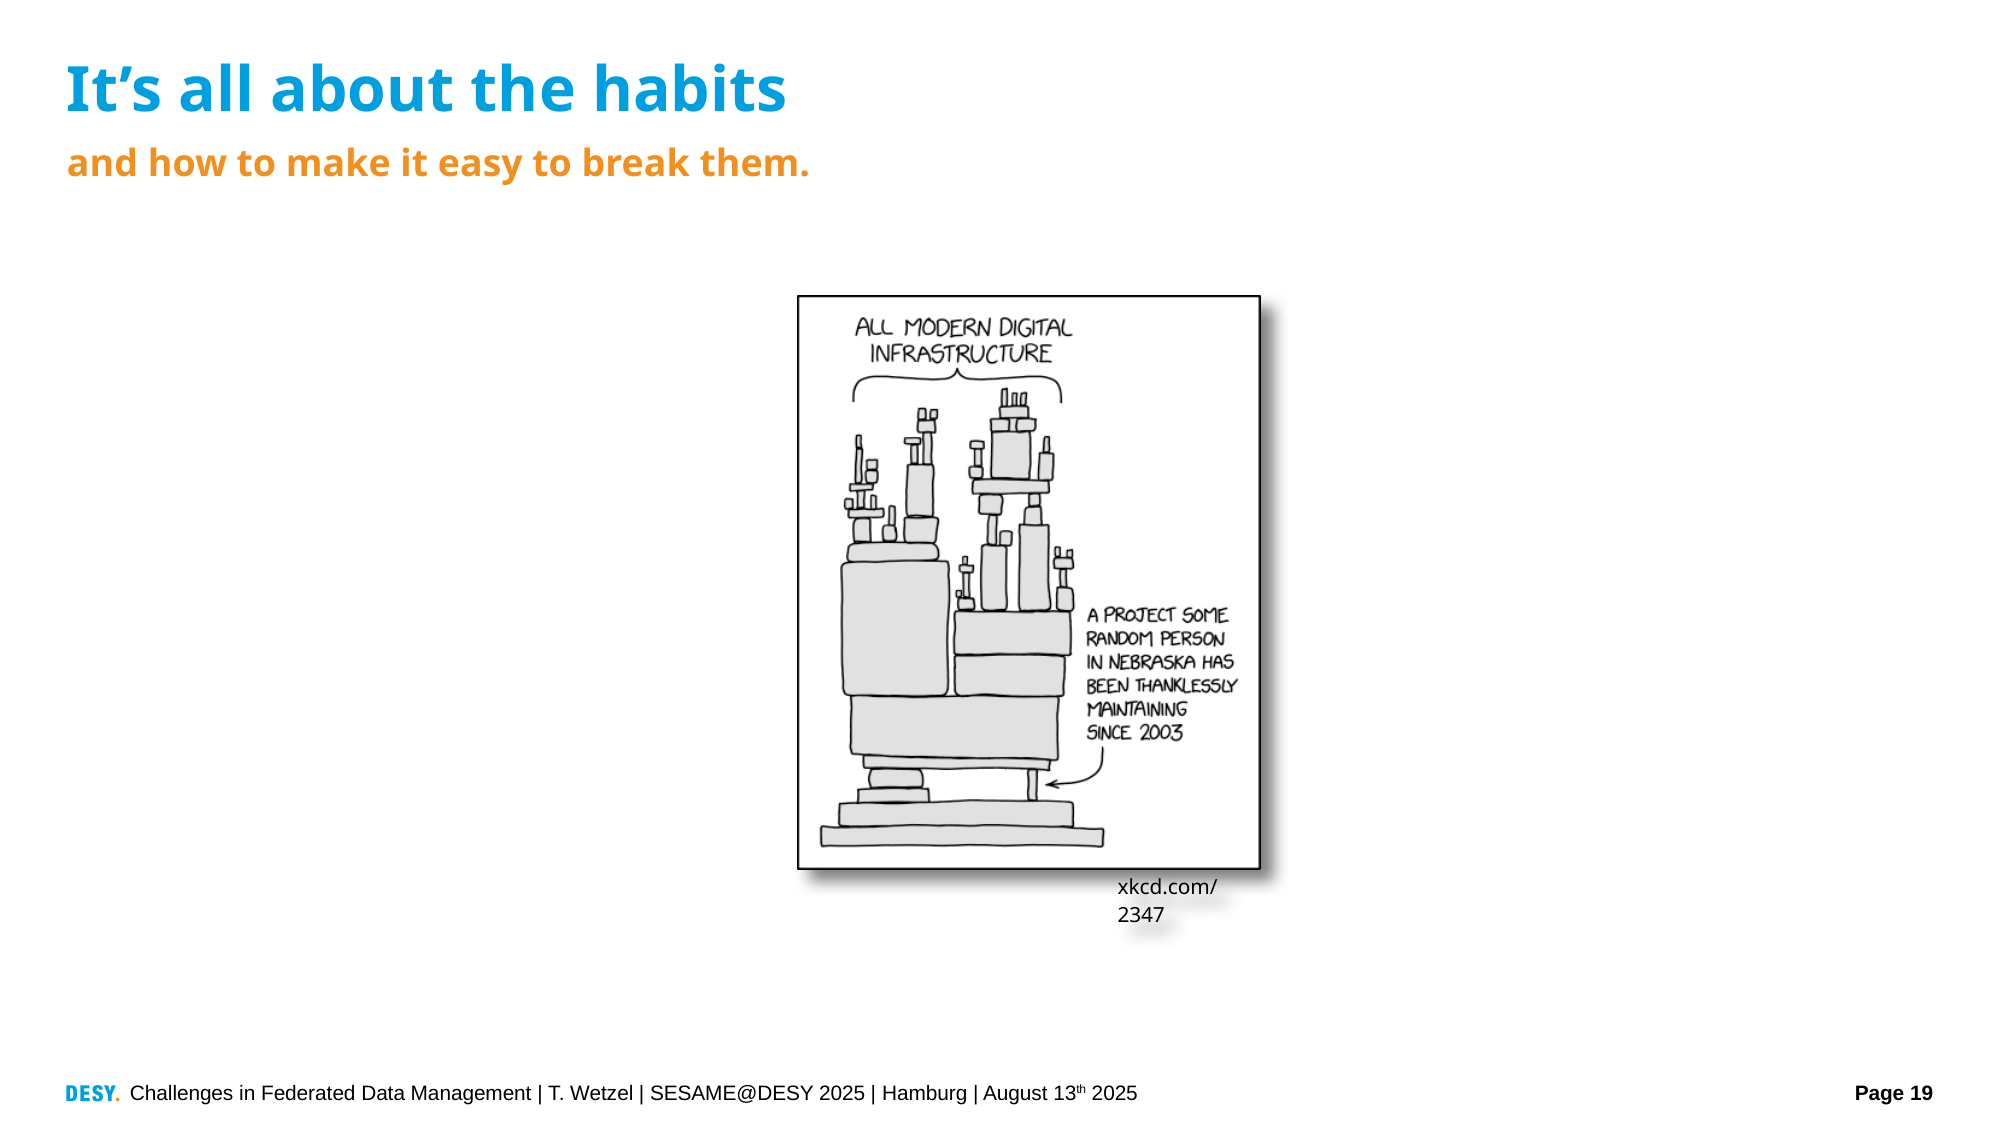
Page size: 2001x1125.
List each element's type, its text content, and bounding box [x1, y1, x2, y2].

title It’s all about the habits [66, 57, 1933, 132]
list and how to make it easy to break them. [66, 134, 1933, 197]
picture [797, 295, 1261, 870]
text_box xkcd.com/2347 [1102, 865, 1270, 928]
